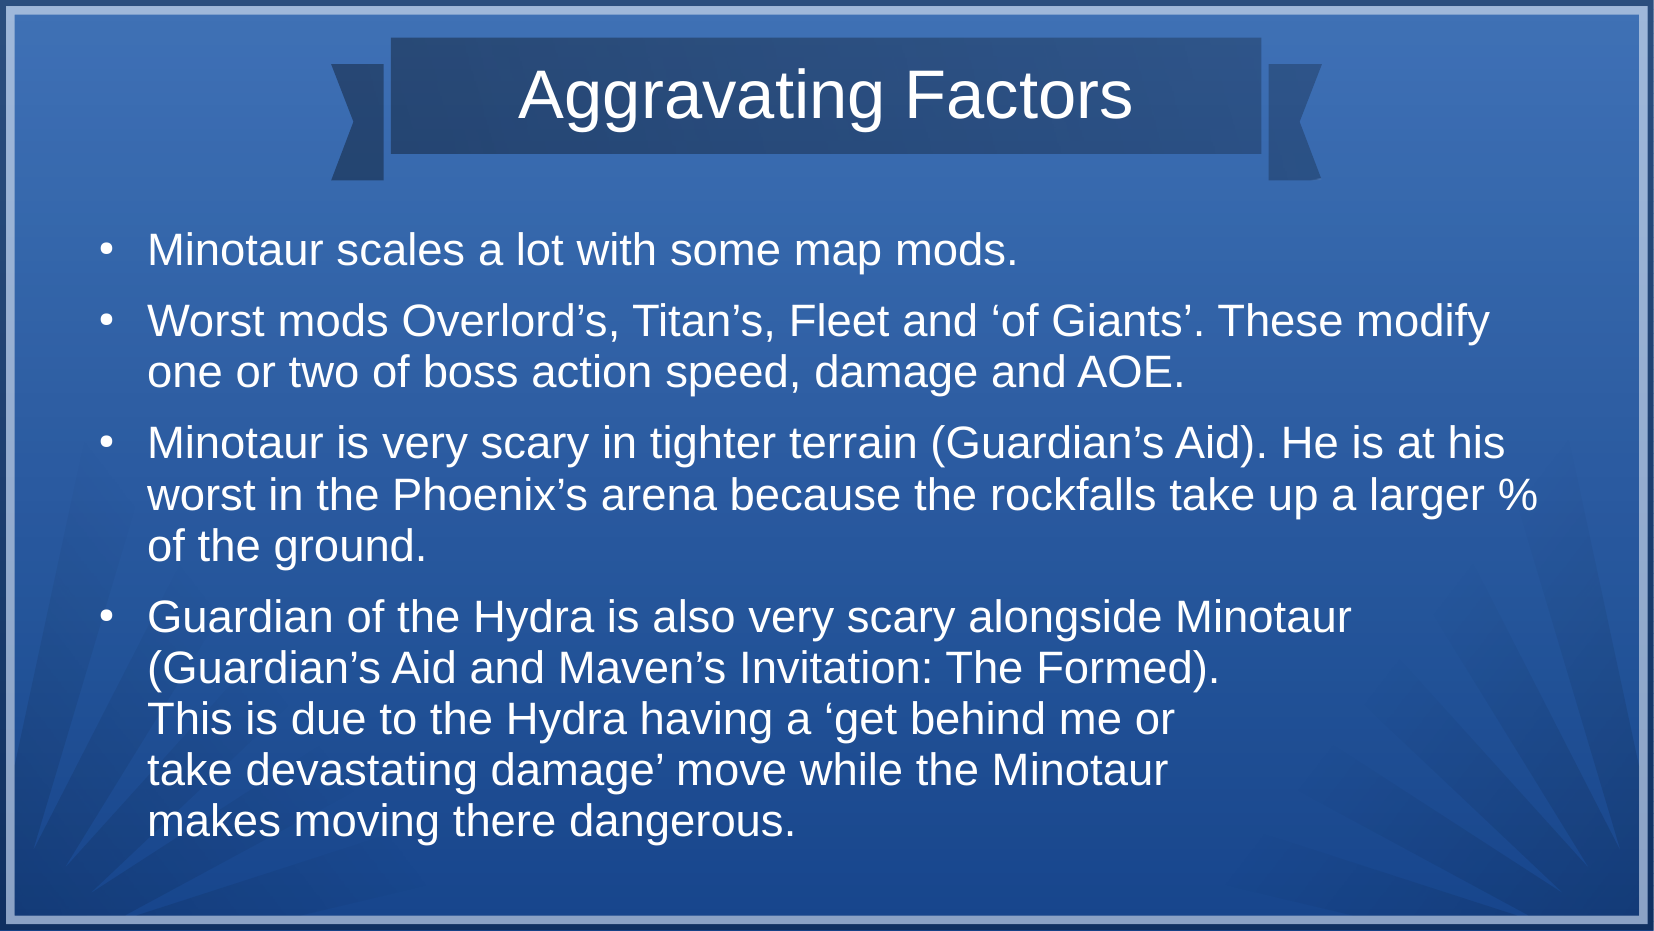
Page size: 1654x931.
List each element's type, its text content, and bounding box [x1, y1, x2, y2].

list Minotaur scales a lot with some map mods. Worst mods Overlord’s, Titan’s, Fleet and ‘of Giants’. These modify one or two of boss action speed, damage and AOE. Minotaur is very scary in tighter terrain (Guardian’s Aid). He is at his worst in the Phoenix’s arena because the rockfalls take up a larger % of the ground. Guardian of the Hydra is also very scary alongside Minotaur (Guardian’s Aid and Maven’s Invitation: The Formed). This is due to the Hydra having a ‘get behind me or take devastating damage’ move while the Minotaur makes moving there dangerous. [82, 224, 1571, 848]
title Aggravating Factors [389, 35, 1264, 154]
